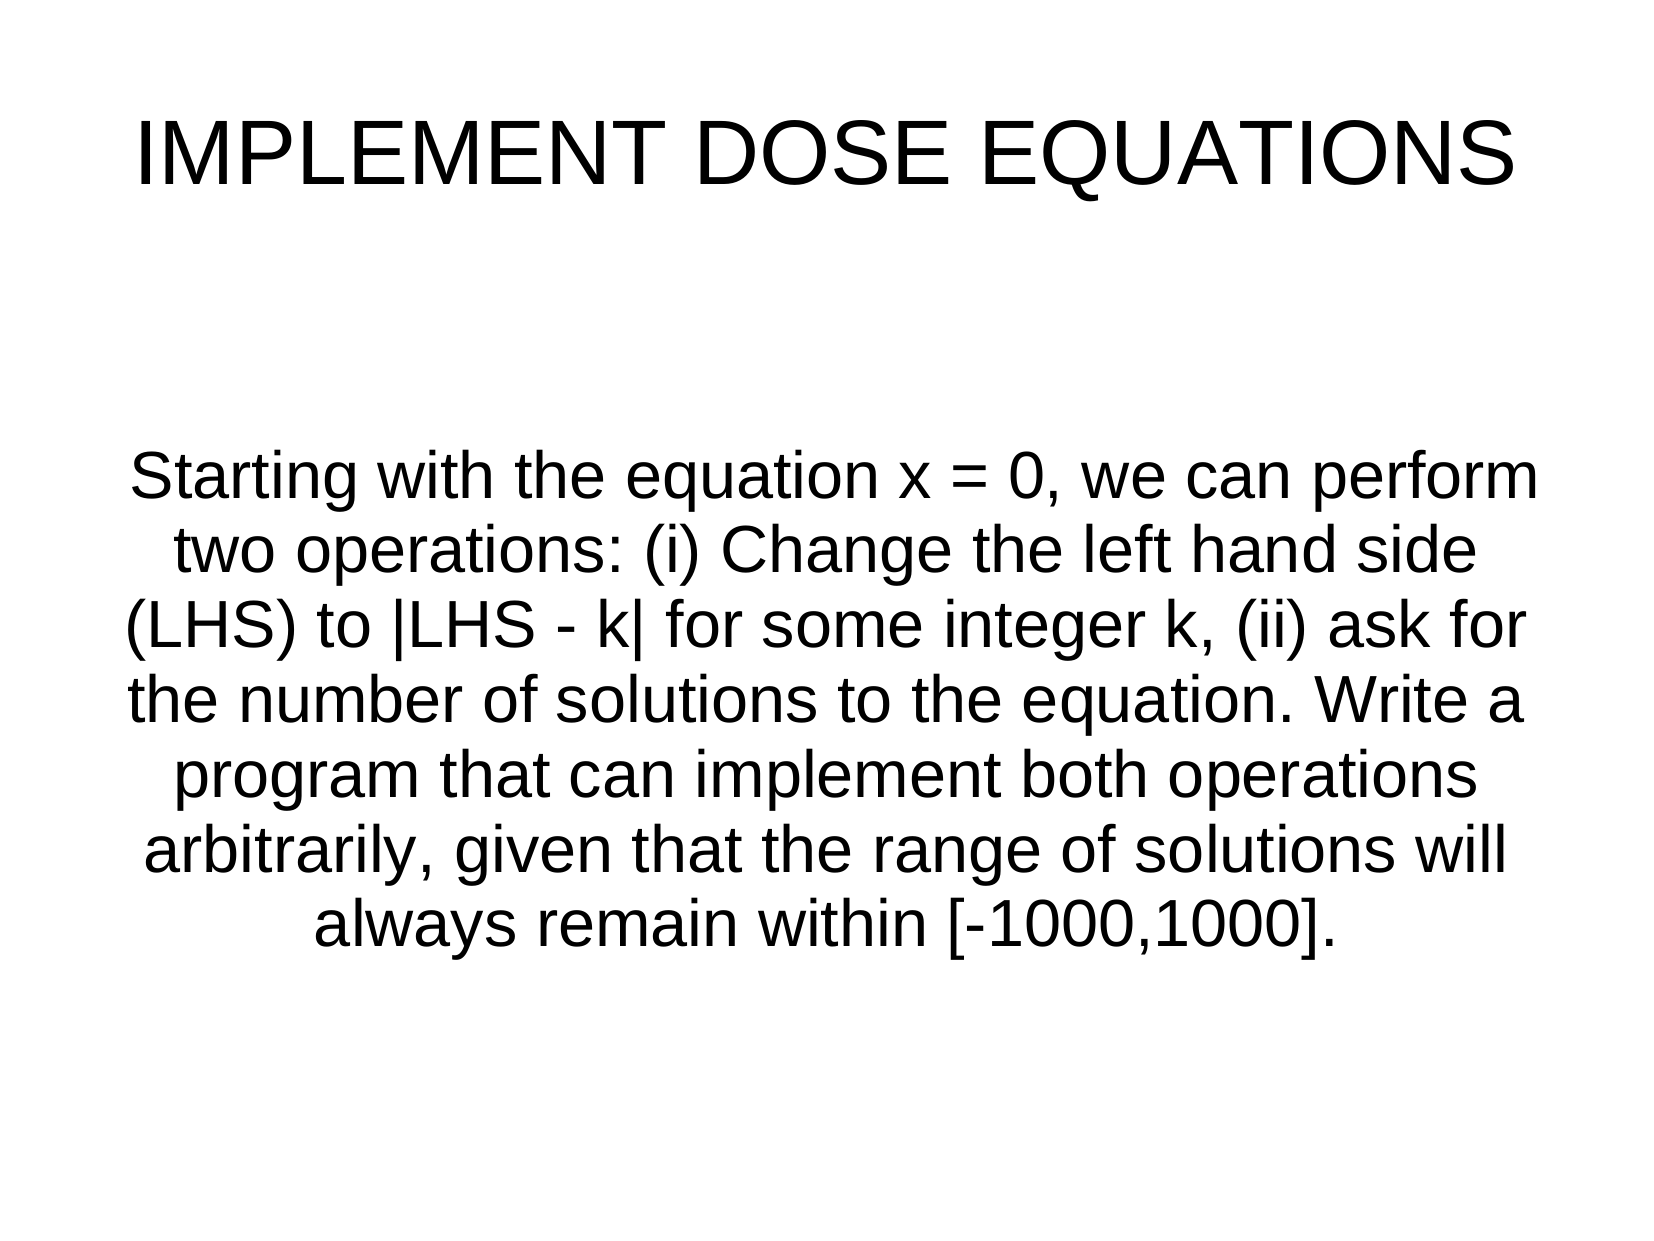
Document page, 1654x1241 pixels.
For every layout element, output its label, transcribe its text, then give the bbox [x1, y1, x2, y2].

subtitle Starting with the equation x = 0, we can perform two operations: (i) Change the left hand side (LHS) to |LHS - k| for some integer k, (ii) ask for the number of solutions to the equation. Write a program that can implement both operations arbitrarily, given that the range of solutions will always remain within [-1000,1000]. [82, 297, 1571, 1102]
title IMPLEMENT DOSE EQUATIONS [82, 56, 1571, 250]
